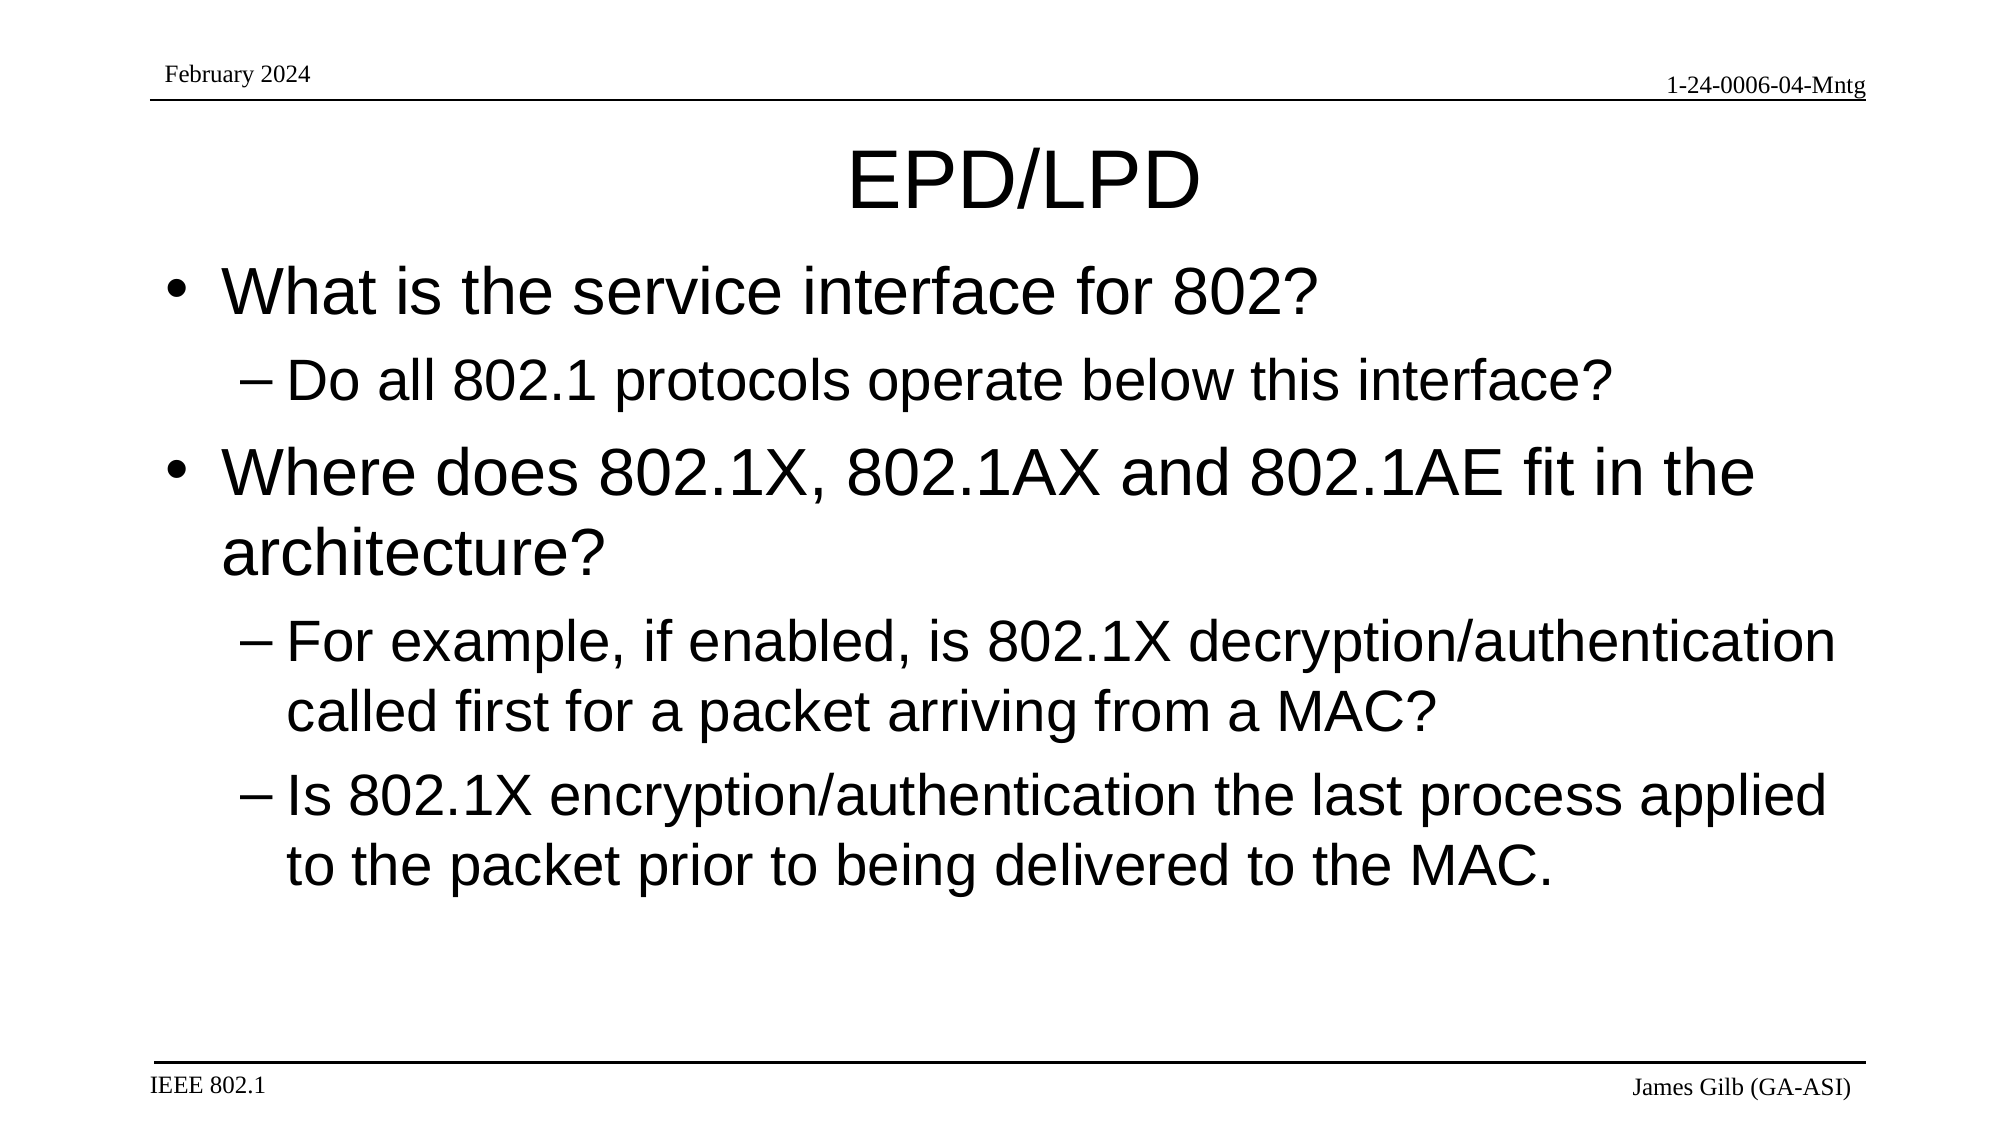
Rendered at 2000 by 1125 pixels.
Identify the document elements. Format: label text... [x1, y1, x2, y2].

list What is the service interface for 802? Do all 802.1 protocols operate below this interface? Where does 802.1X, 802.1AX and 802.1AE fit in the architecture? For example, if enabled, is 802.1X decryption/authentication called first for a packet arriving from a MAC? Is 802.1X encryption/authentication the last process applied to the packet prior to being delivered to the MAC. [149, 239, 1900, 1051]
title EPD/LPD [149, 112, 1900, 238]
